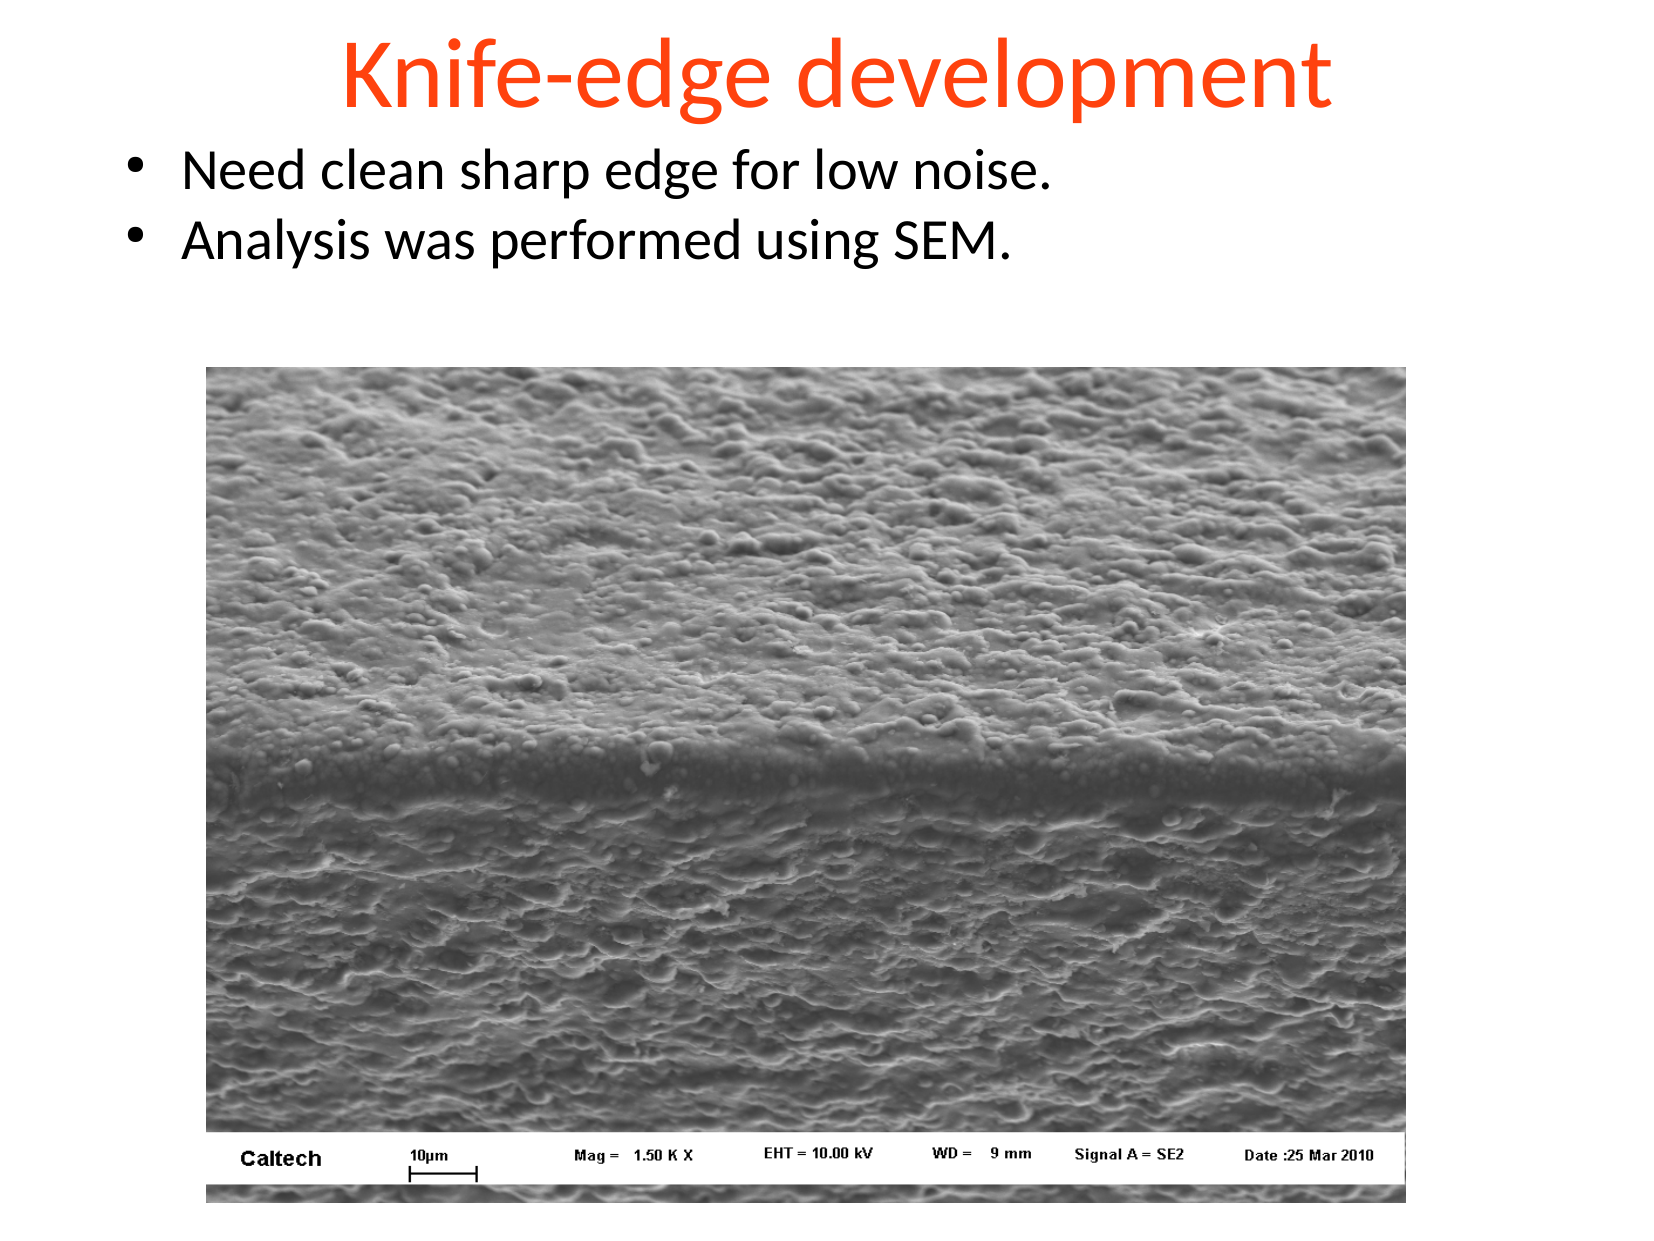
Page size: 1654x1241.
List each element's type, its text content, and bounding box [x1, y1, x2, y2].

text_box Knife-edge development [0, 0, 1654, 135]
picture [206, 367, 1406, 1203]
text_box Need clean sharp edge for low noise. Analysis was performed using SEM. [110, 135, 1496, 279]
